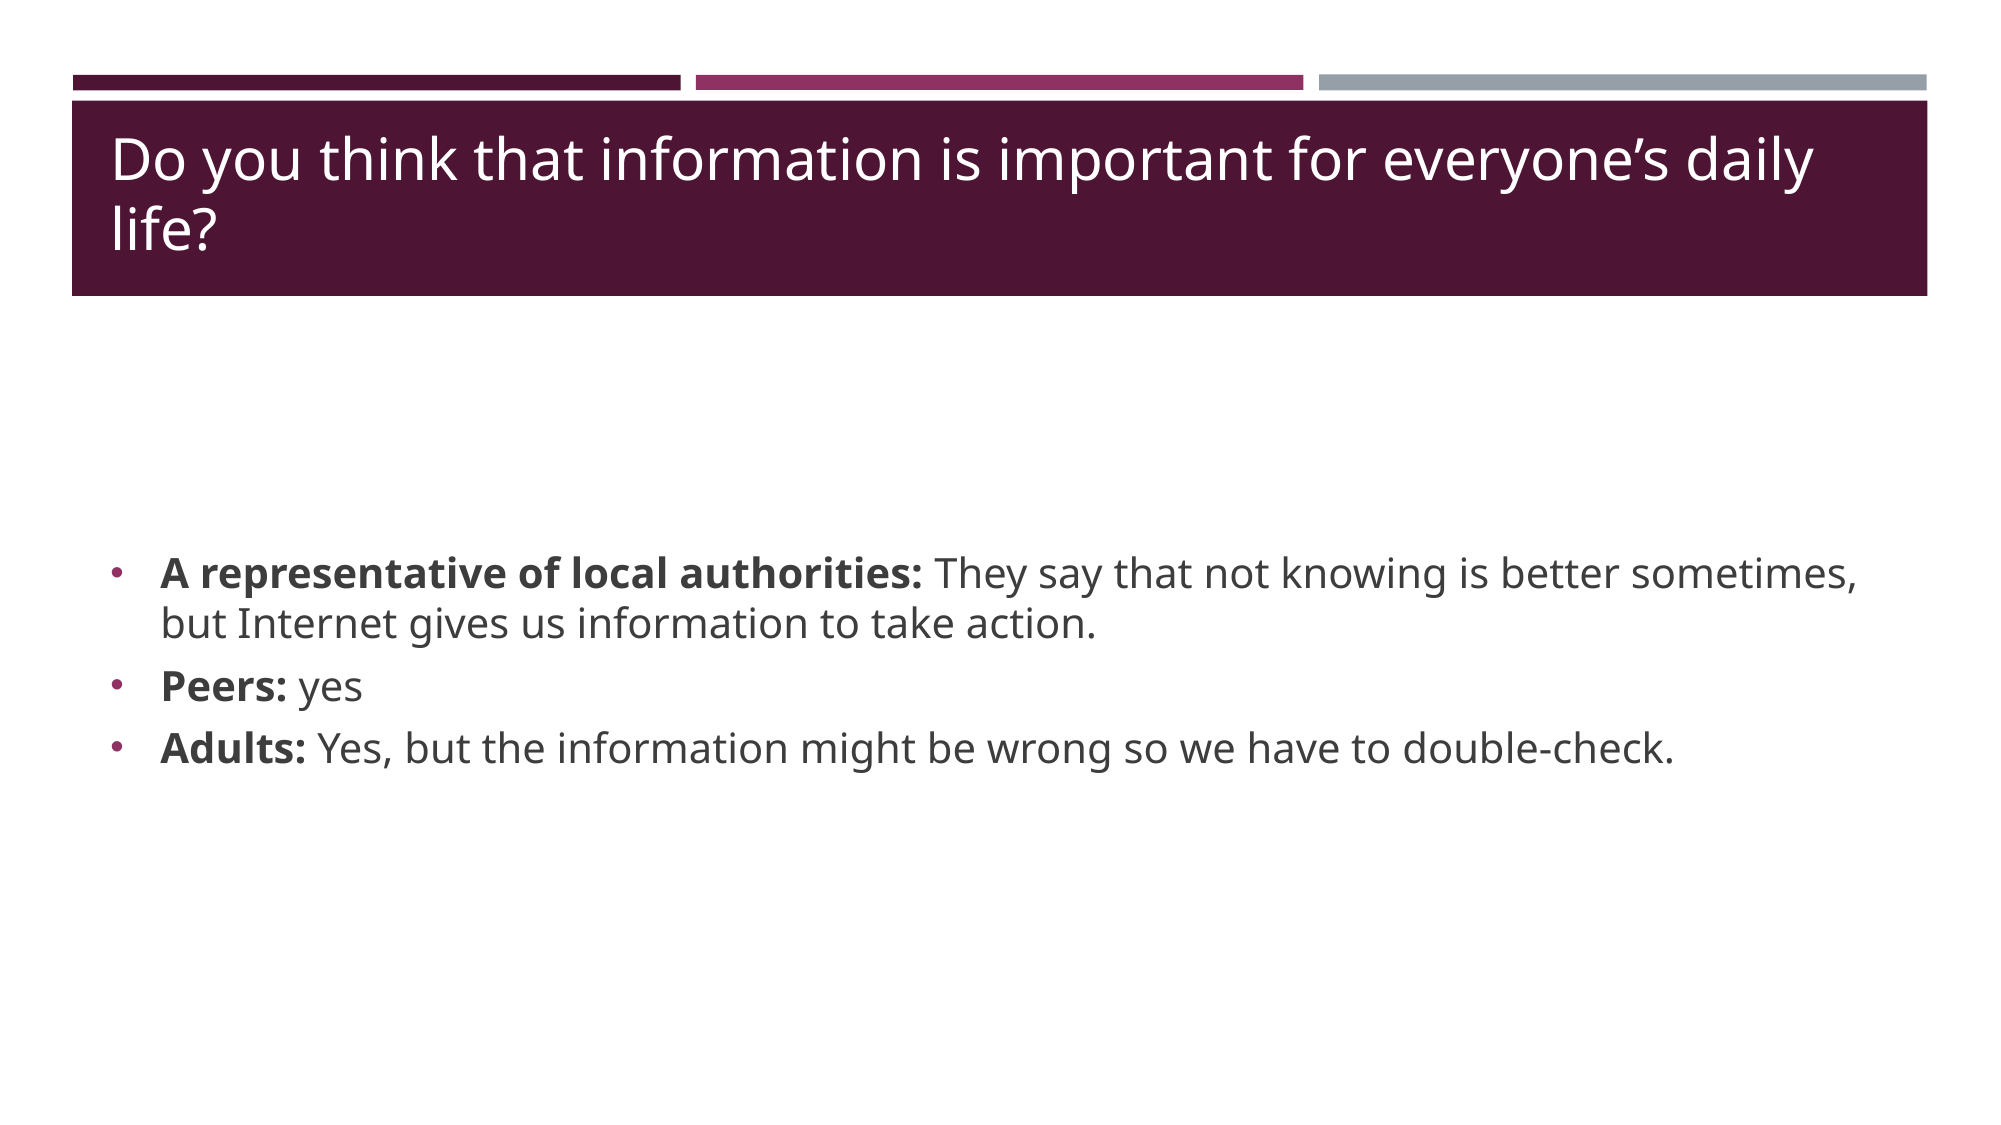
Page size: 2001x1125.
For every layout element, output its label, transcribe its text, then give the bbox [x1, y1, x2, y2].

list A representative of local authorities: They say that not knowing is better sometimes, but Internet gives us information to take action. Peers: yes Adults: Yes, but the information might be wrong so we have to double-check. [95, 357, 1905, 962]
title Do you think that information is important for everyone’s daily life? [95, 115, 1905, 282]
